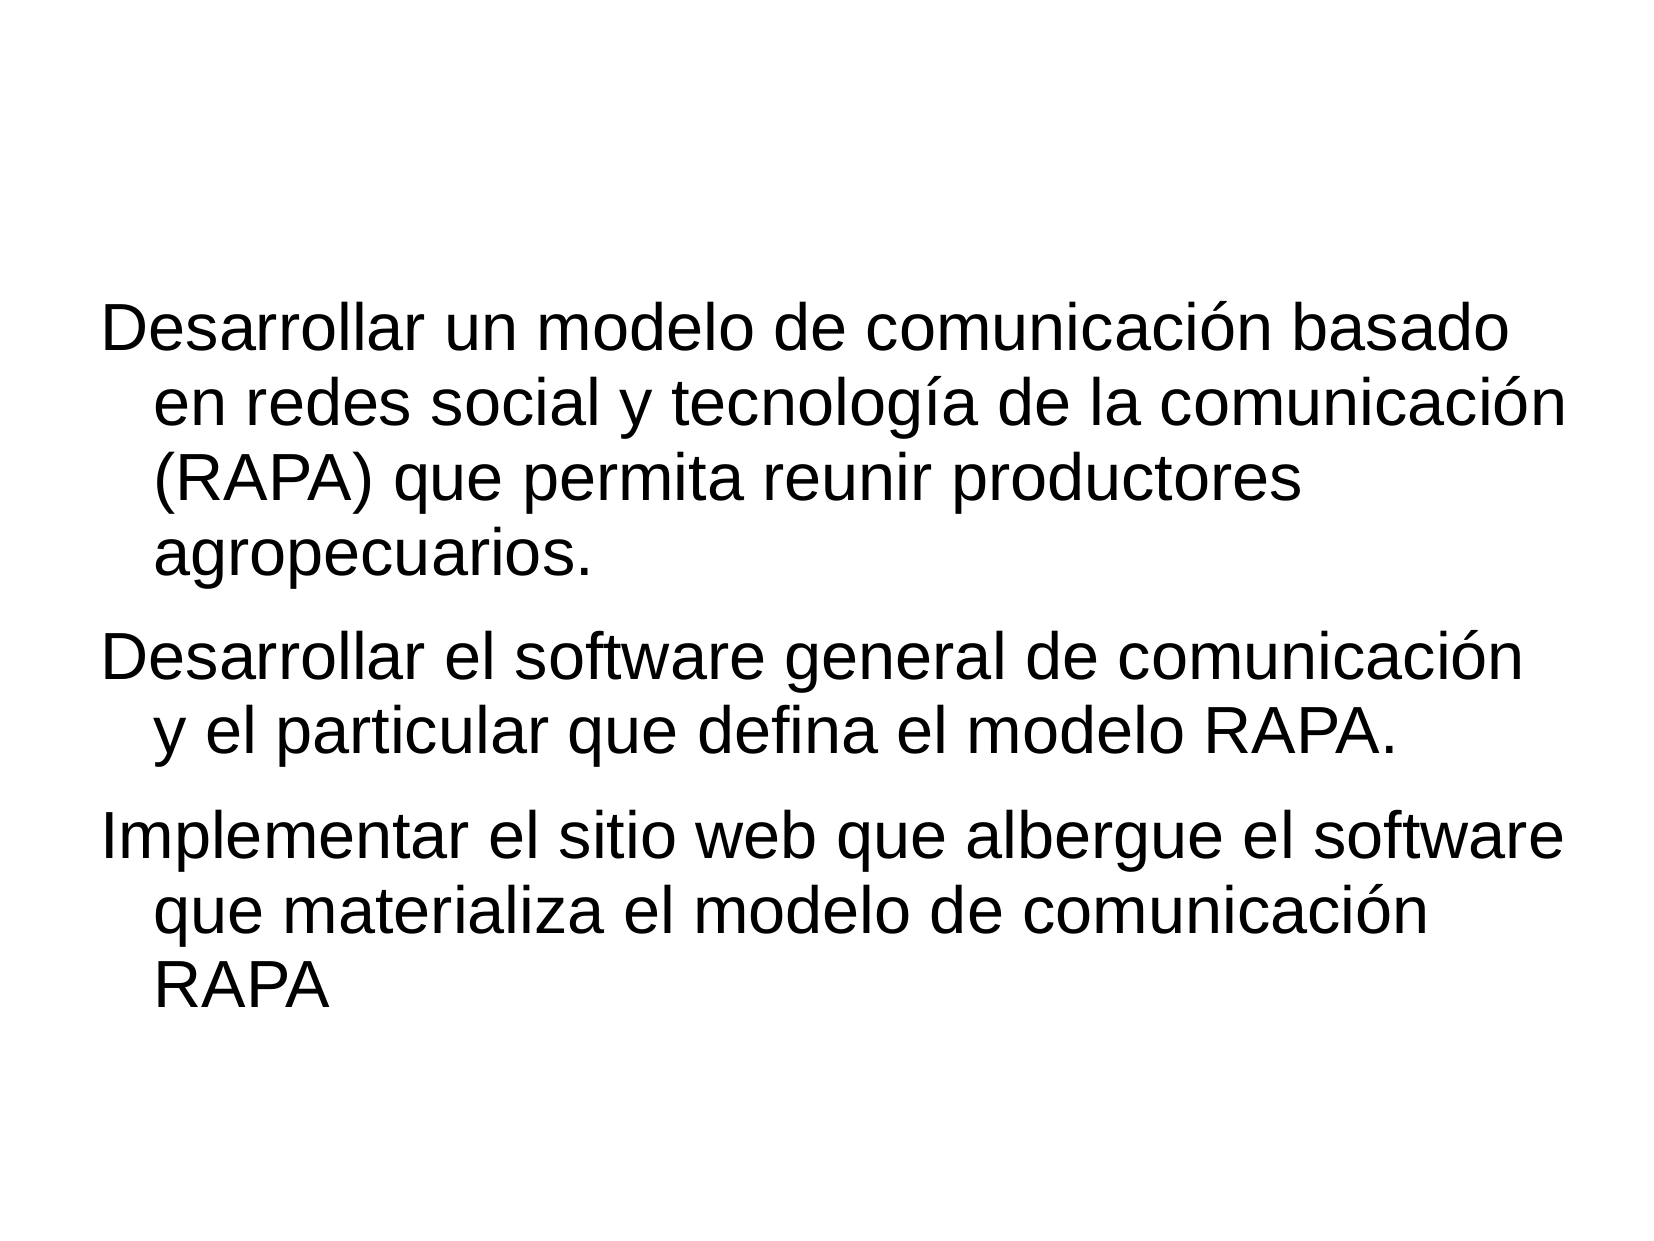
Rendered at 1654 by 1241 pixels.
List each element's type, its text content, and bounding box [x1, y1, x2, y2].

list Desarrollar un modelo de comunicación basado en redes social y tecnología de la comunicación (RAPA) que permita reunir productores agropecuarios. Desarrollar el software general de comunicación y el particular que defina el modelo RAPA. Implementar el sitio web que albergue el software que materializa el modelo de comunicación RAPA [82, 290, 1571, 1097]
